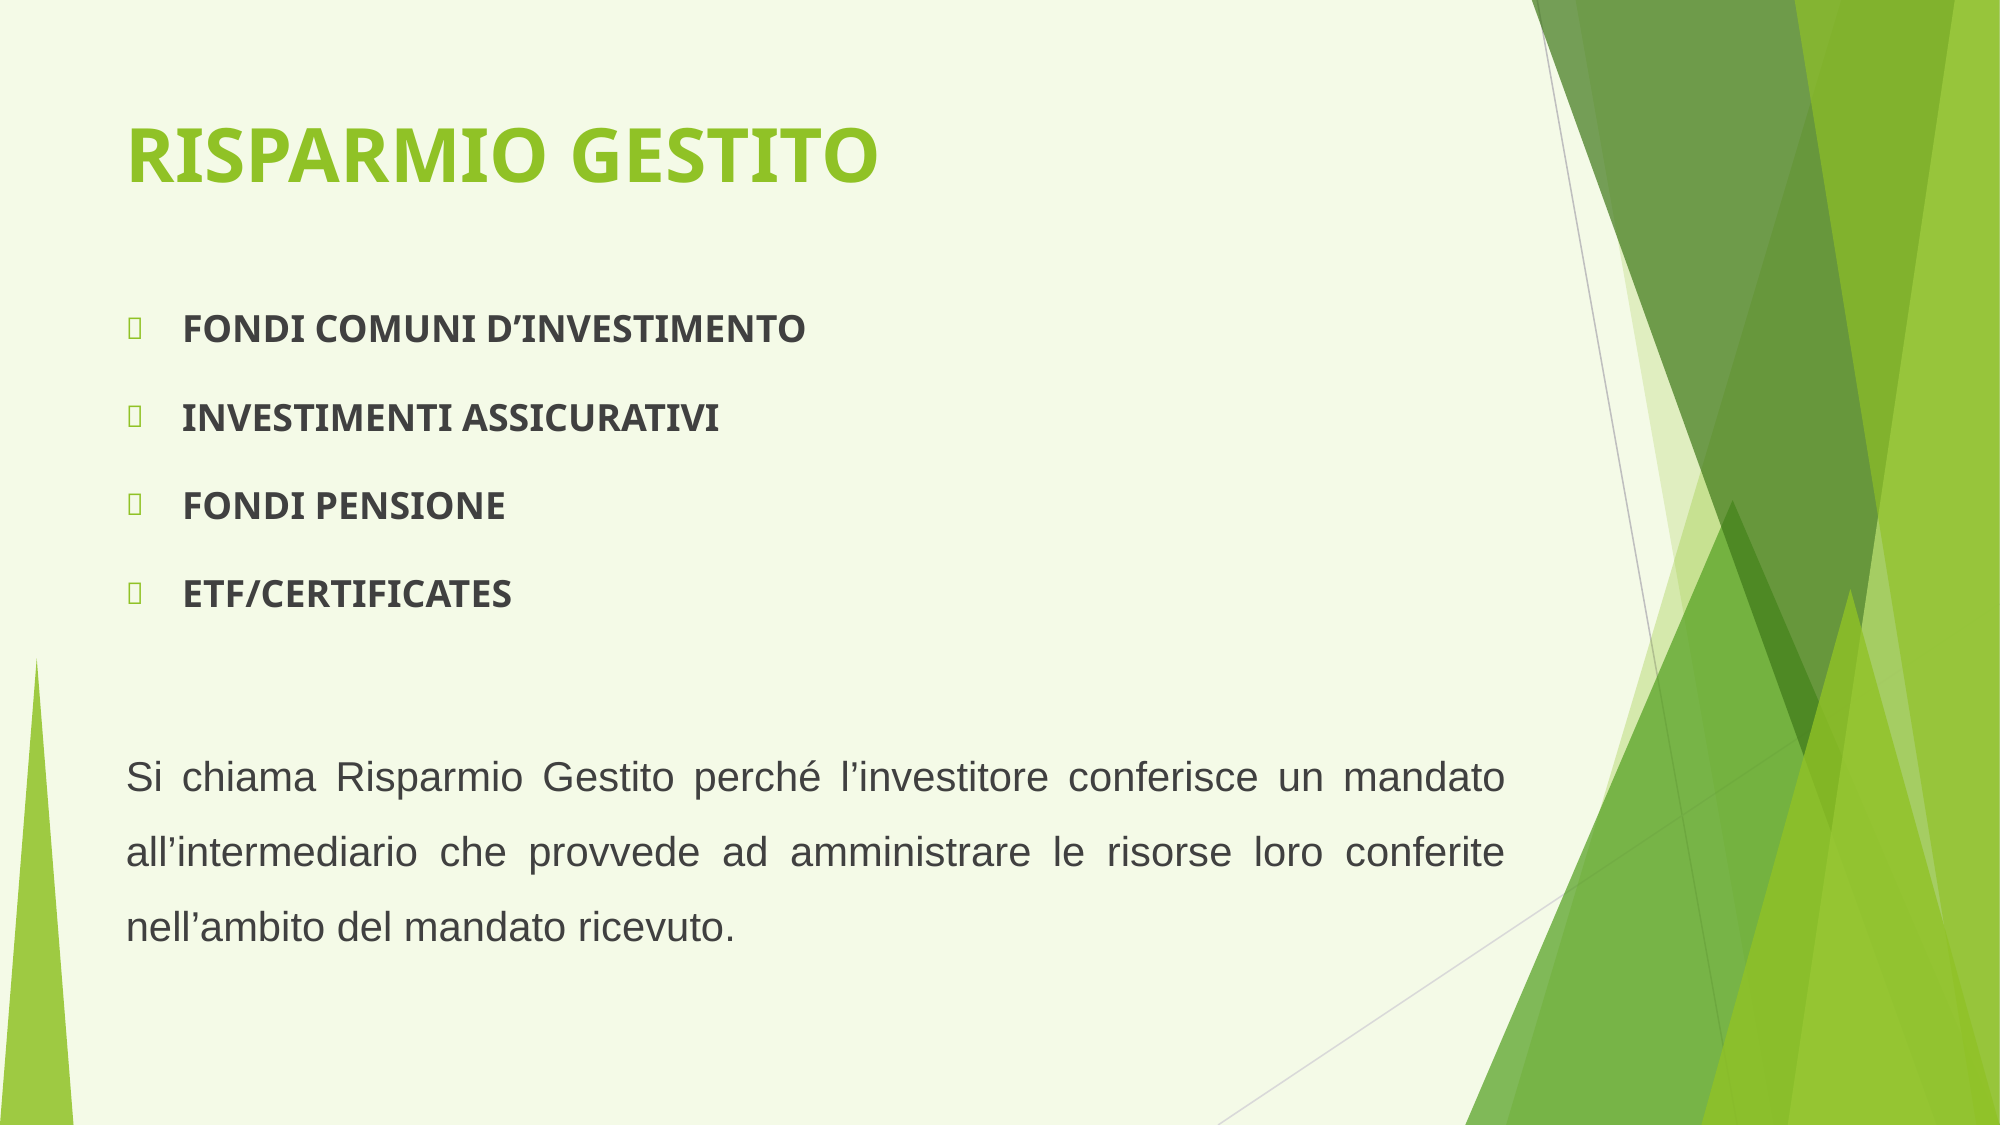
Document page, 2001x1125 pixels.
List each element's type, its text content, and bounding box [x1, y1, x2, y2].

title RISPARMIO GESTITO [111, 99, 1522, 275]
list FONDI COMUNI D’INVESTIMENTO INVESTIMENTI ASSICURATIVI FONDI PENSIONE ETF/CERTIFICATES Si chiama Risparmio Gestito perché l’investitore conferisce un mandato all’intermediario che provvede ad amministrare le risorse loro conferite nell’ambito del mandato ricevuto. [111, 275, 1522, 991]
